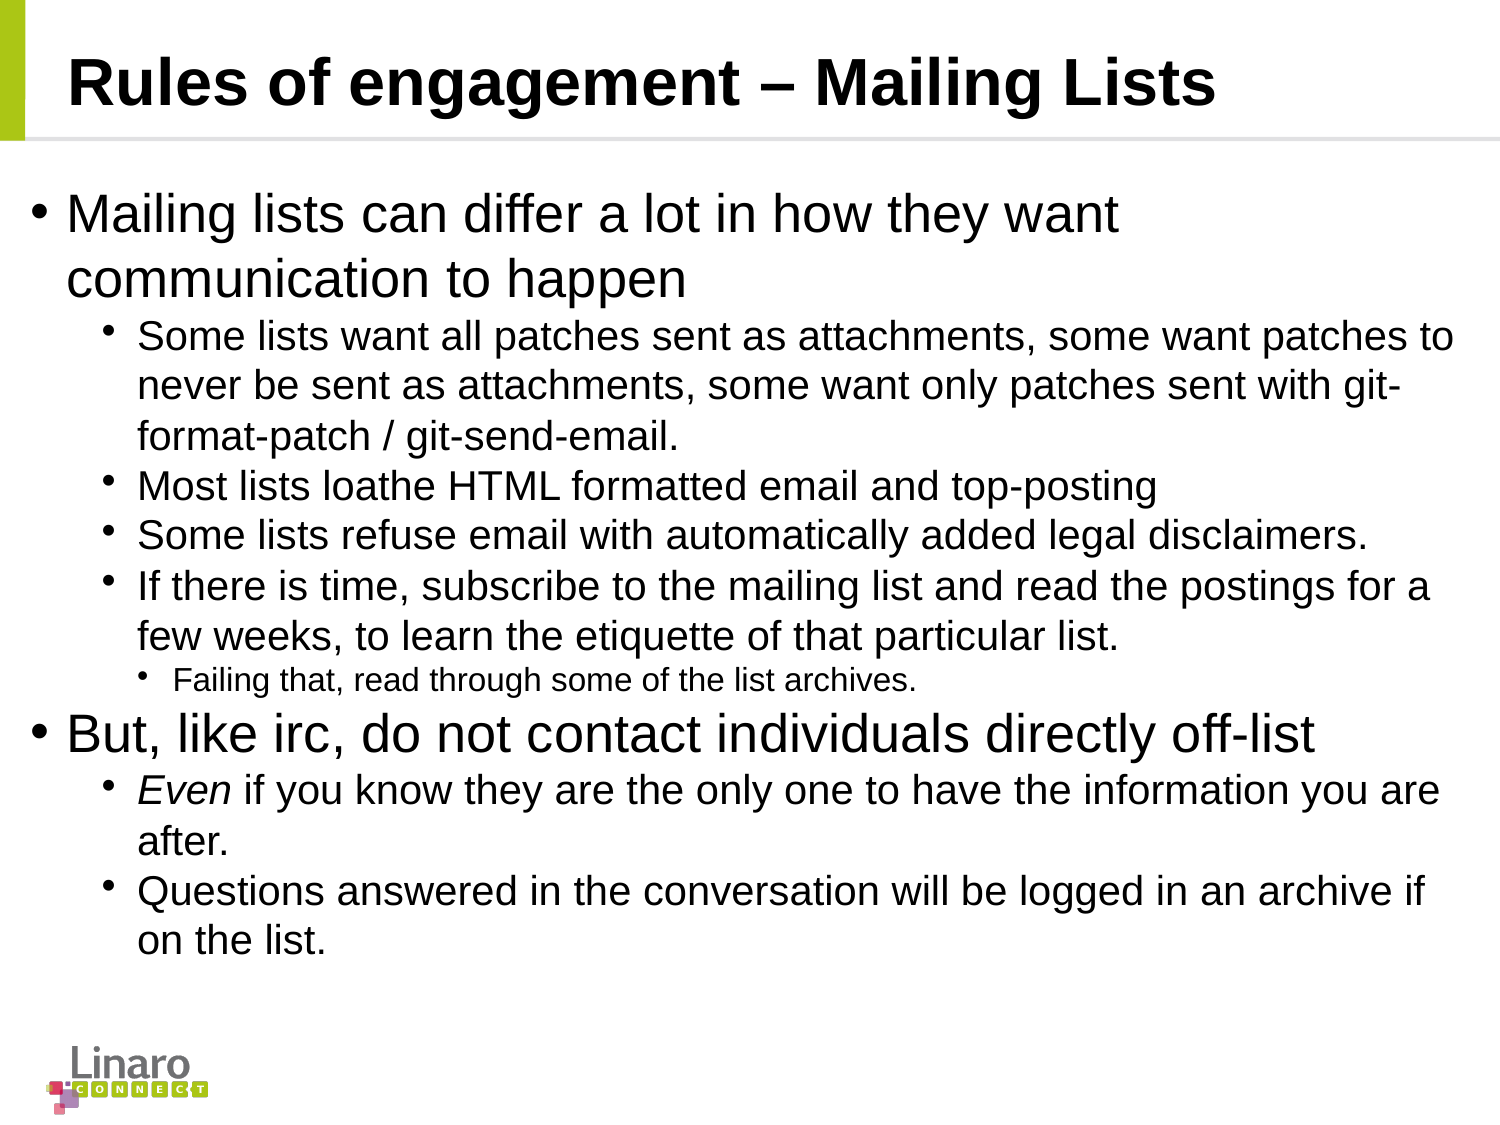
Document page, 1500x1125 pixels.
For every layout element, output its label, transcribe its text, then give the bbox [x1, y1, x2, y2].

picture [39, 1041, 216, 1119]
text_box Mailing lists can differ a lot in how they want communication to happen Some lists want all patches sent as attachments, some want patches to never be sent as attachments, some want only patches sent with git-format-patch / git-send-email. Most lists loathe HTML formatted email and top-posting Some lists refuse email with automatically added legal disclaimers. If there is time, subscribe to the mailing list and read the postings for a few weeks, to learn the etiquette of that particular list. Failing that, read through some of the list archives. But, like irc, do not contact individuals directly off-list Even if you know they are the only one to have the information you are after. Questions answered in the conversation will be logged in an archive if on the list. [16, 163, 1482, 1038]
text_box Rules of engagement – Mailing Lists [53, 23, 1465, 136]
